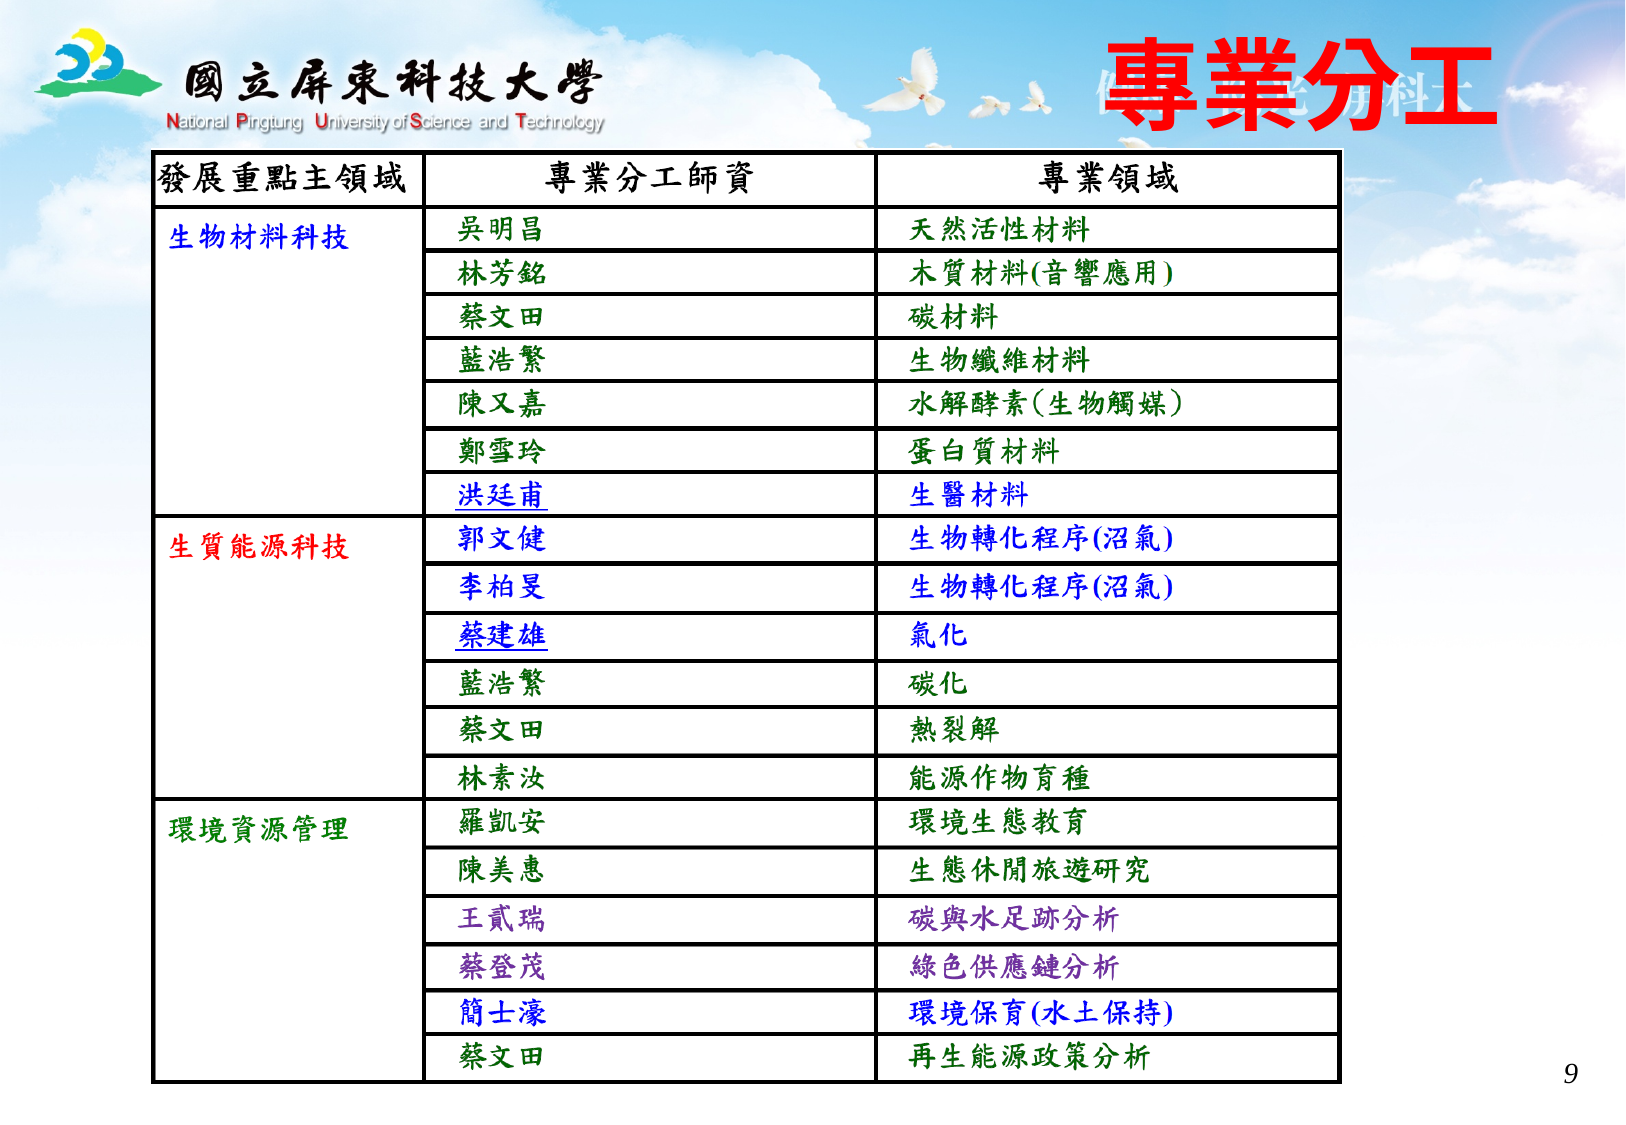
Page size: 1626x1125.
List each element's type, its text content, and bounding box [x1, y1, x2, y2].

title 專業分工 [1048, 42, 1554, 138]
picture [0, 0, 1626, 1125]
slide_number <編號> [1214, 1046, 1594, 1125]
